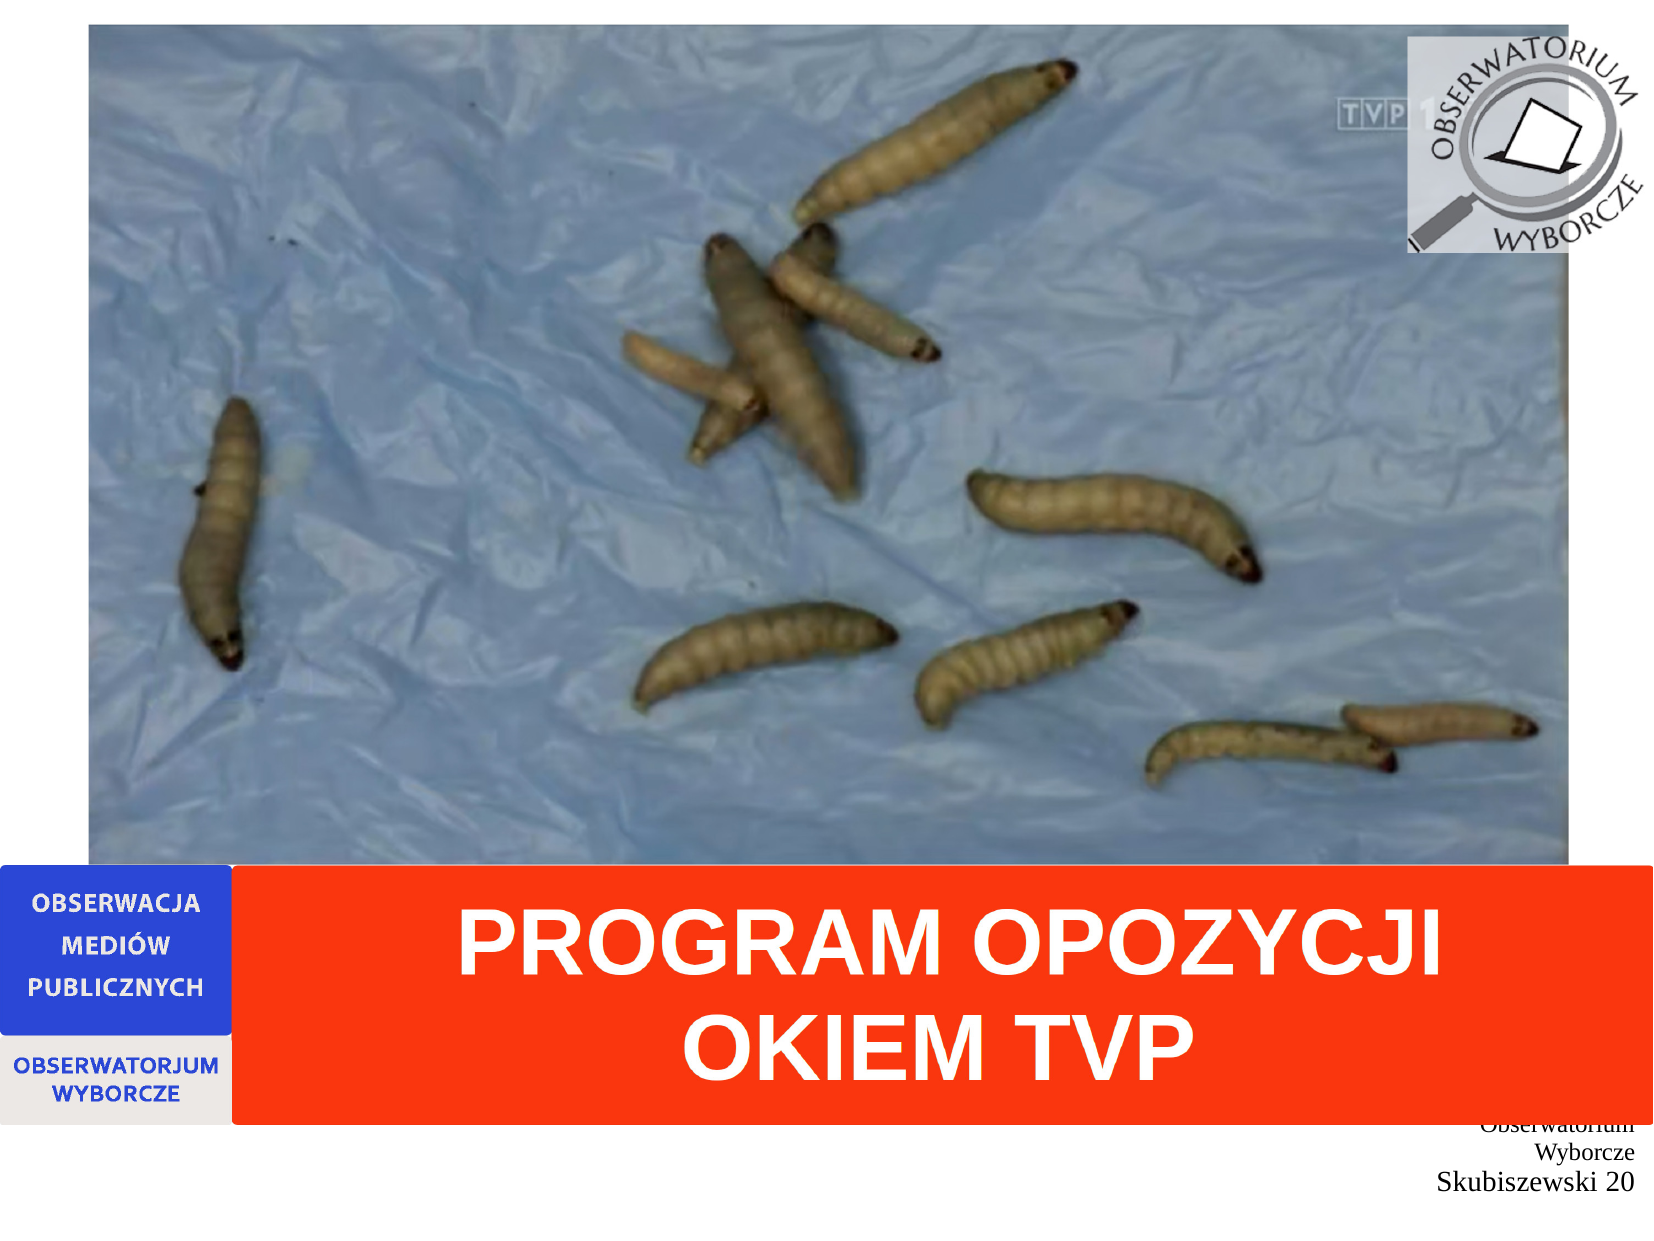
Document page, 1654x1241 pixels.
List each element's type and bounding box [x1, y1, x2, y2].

picture [0, 22, 1653, 1126]
